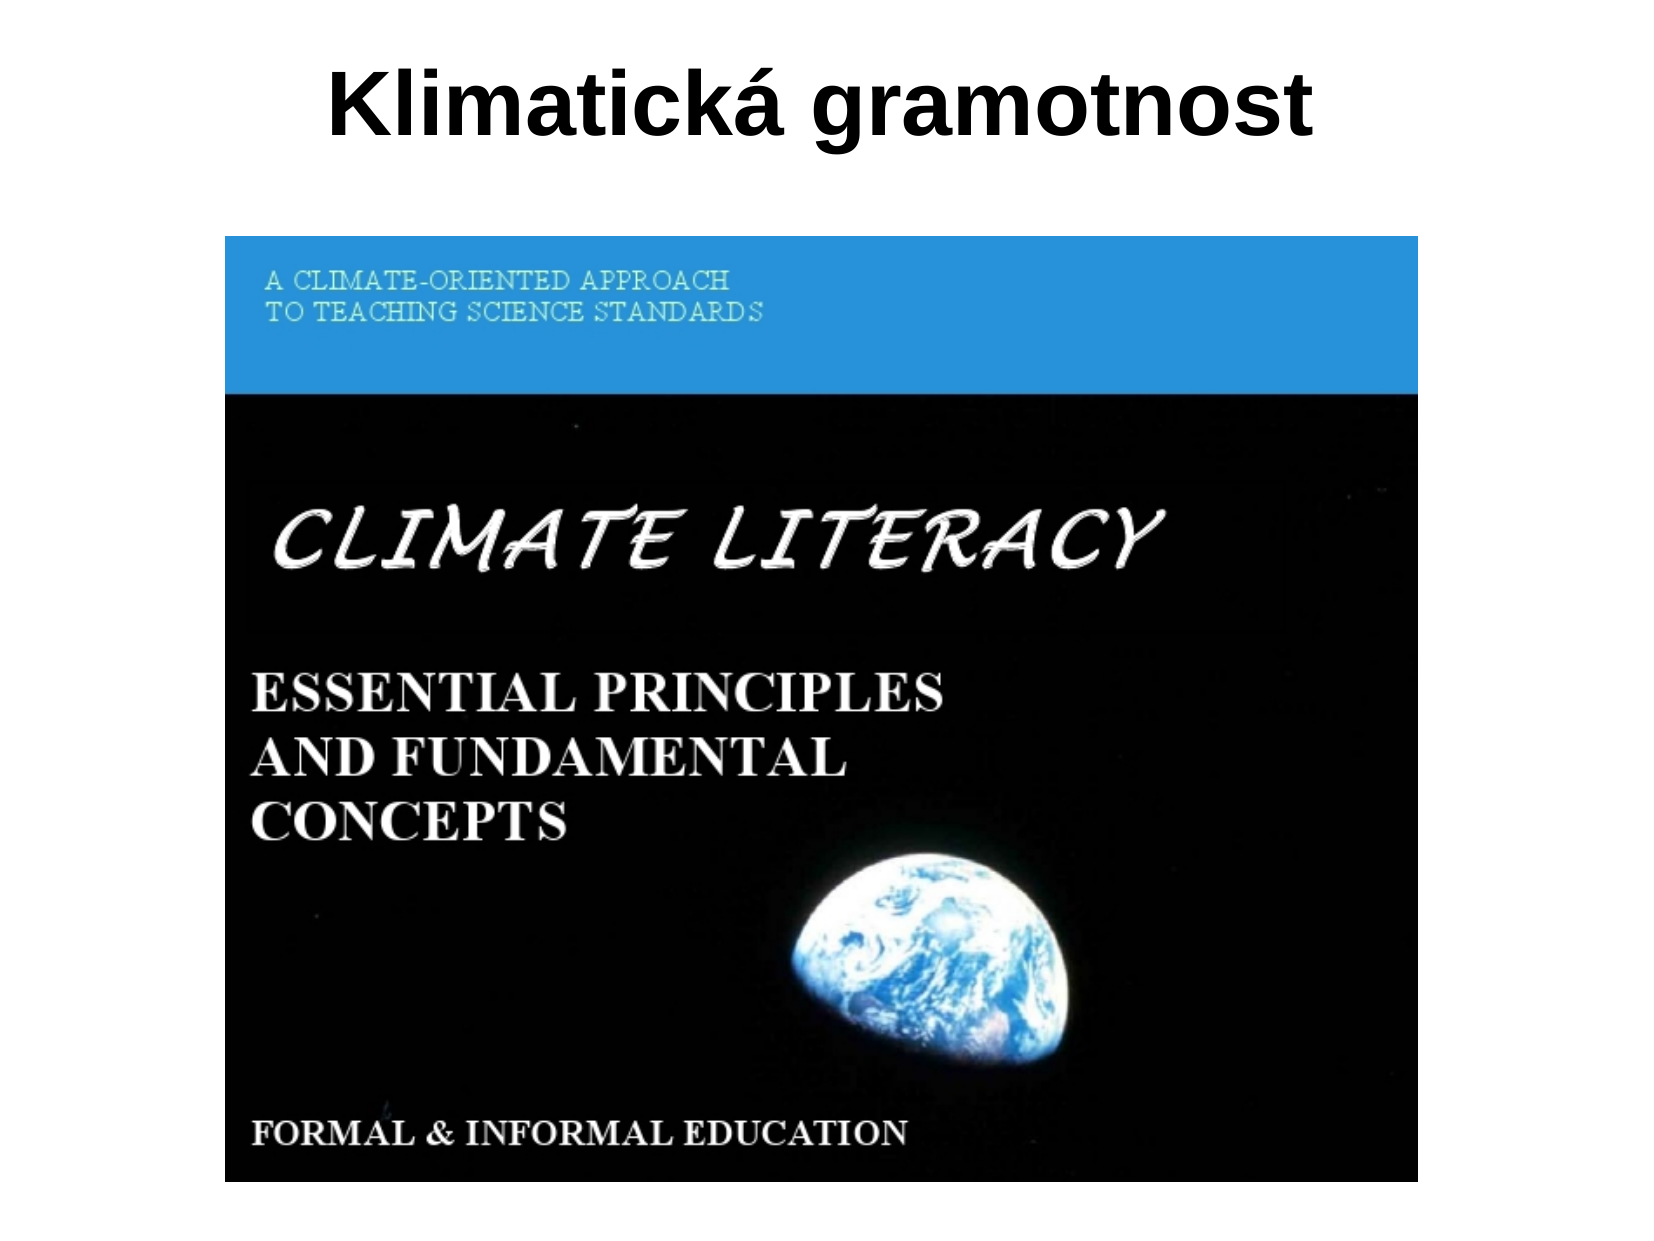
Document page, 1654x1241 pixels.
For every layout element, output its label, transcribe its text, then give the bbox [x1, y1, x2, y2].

title Klimatická gramotnost [76, 0, 1565, 208]
picture [225, 236, 1418, 1182]
